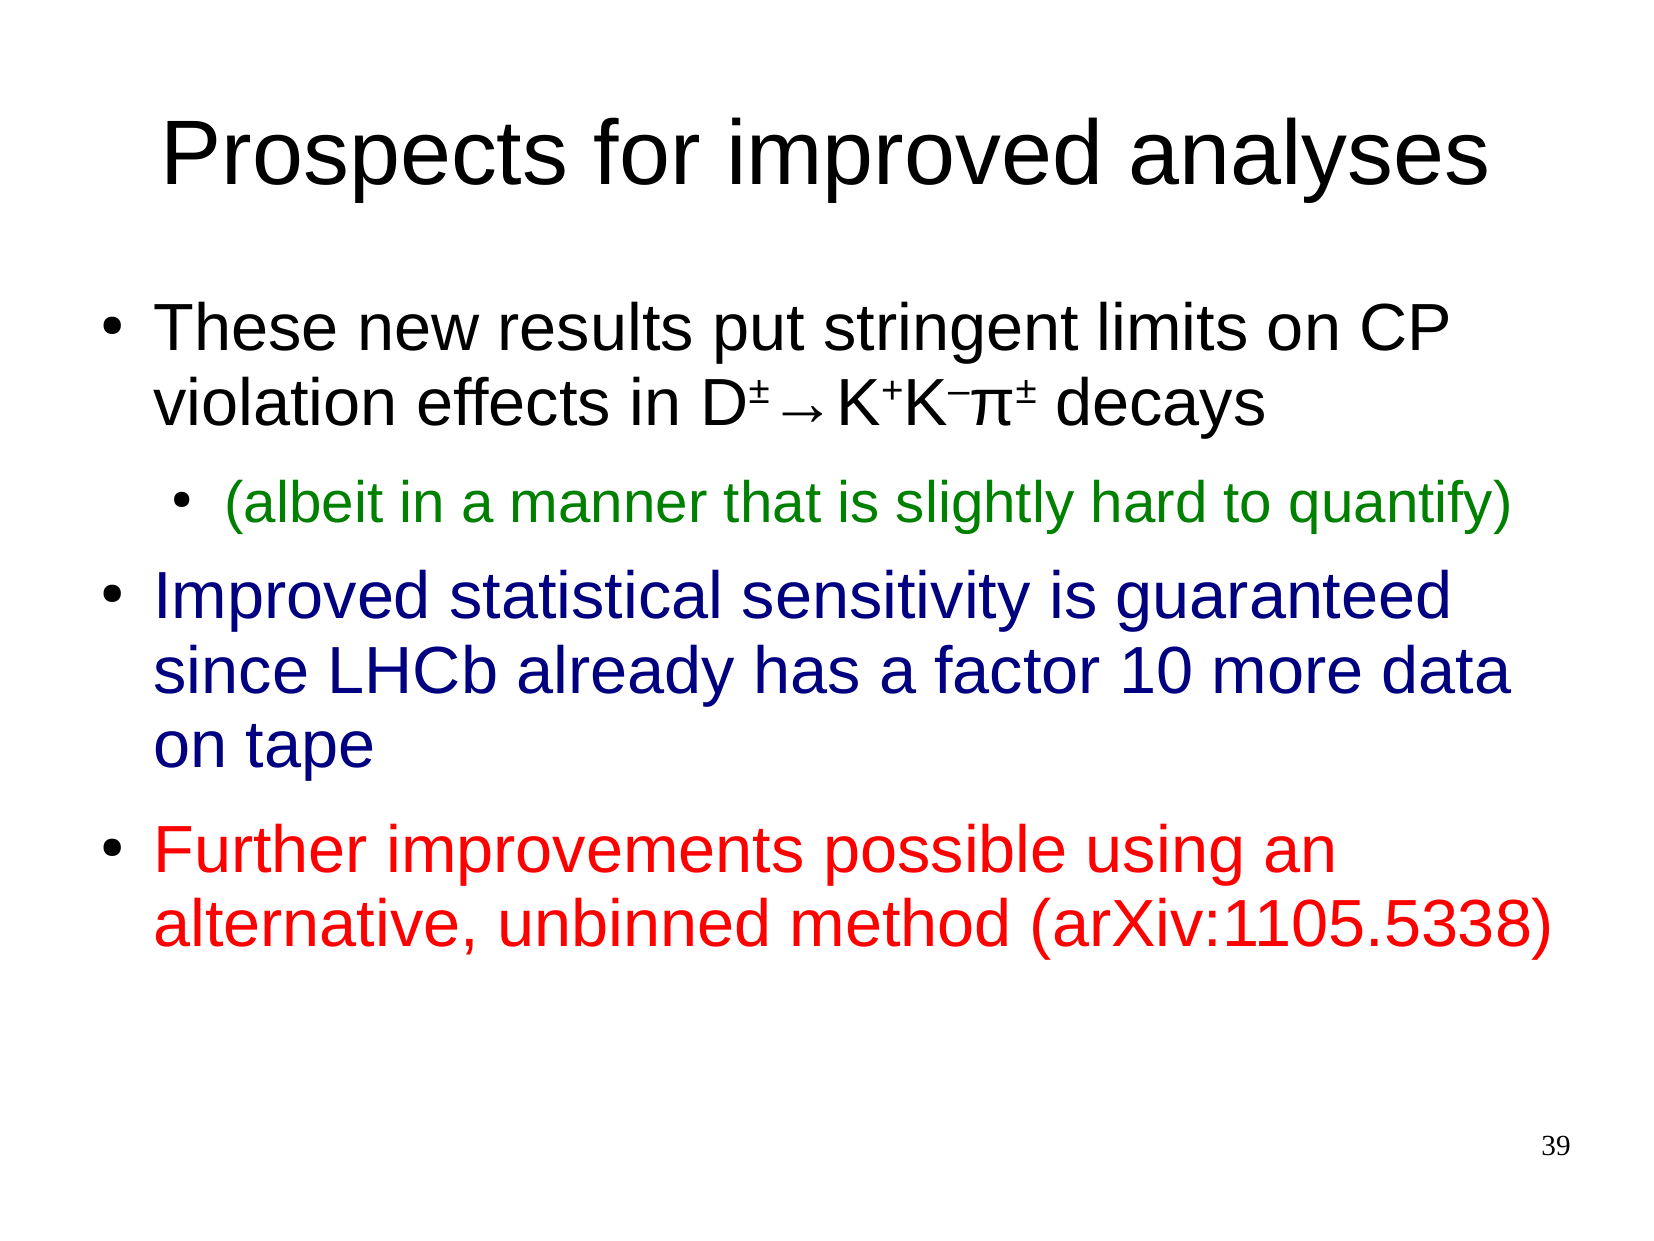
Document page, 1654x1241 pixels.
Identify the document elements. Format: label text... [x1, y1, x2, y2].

title Prospects for improved analyses [82, 49, 1571, 257]
list These new results put stringent limits on CP violation effects in D±→K+K–π± decays (albeit in a manner that is slightly hard to quantify) Improved statistical sensitivity is guaranteed since LHCb already has a factor 10 more data on tape Further improvements possible using an alternative, unbinned method (arXiv:1105.5338) [82, 290, 1571, 1109]
